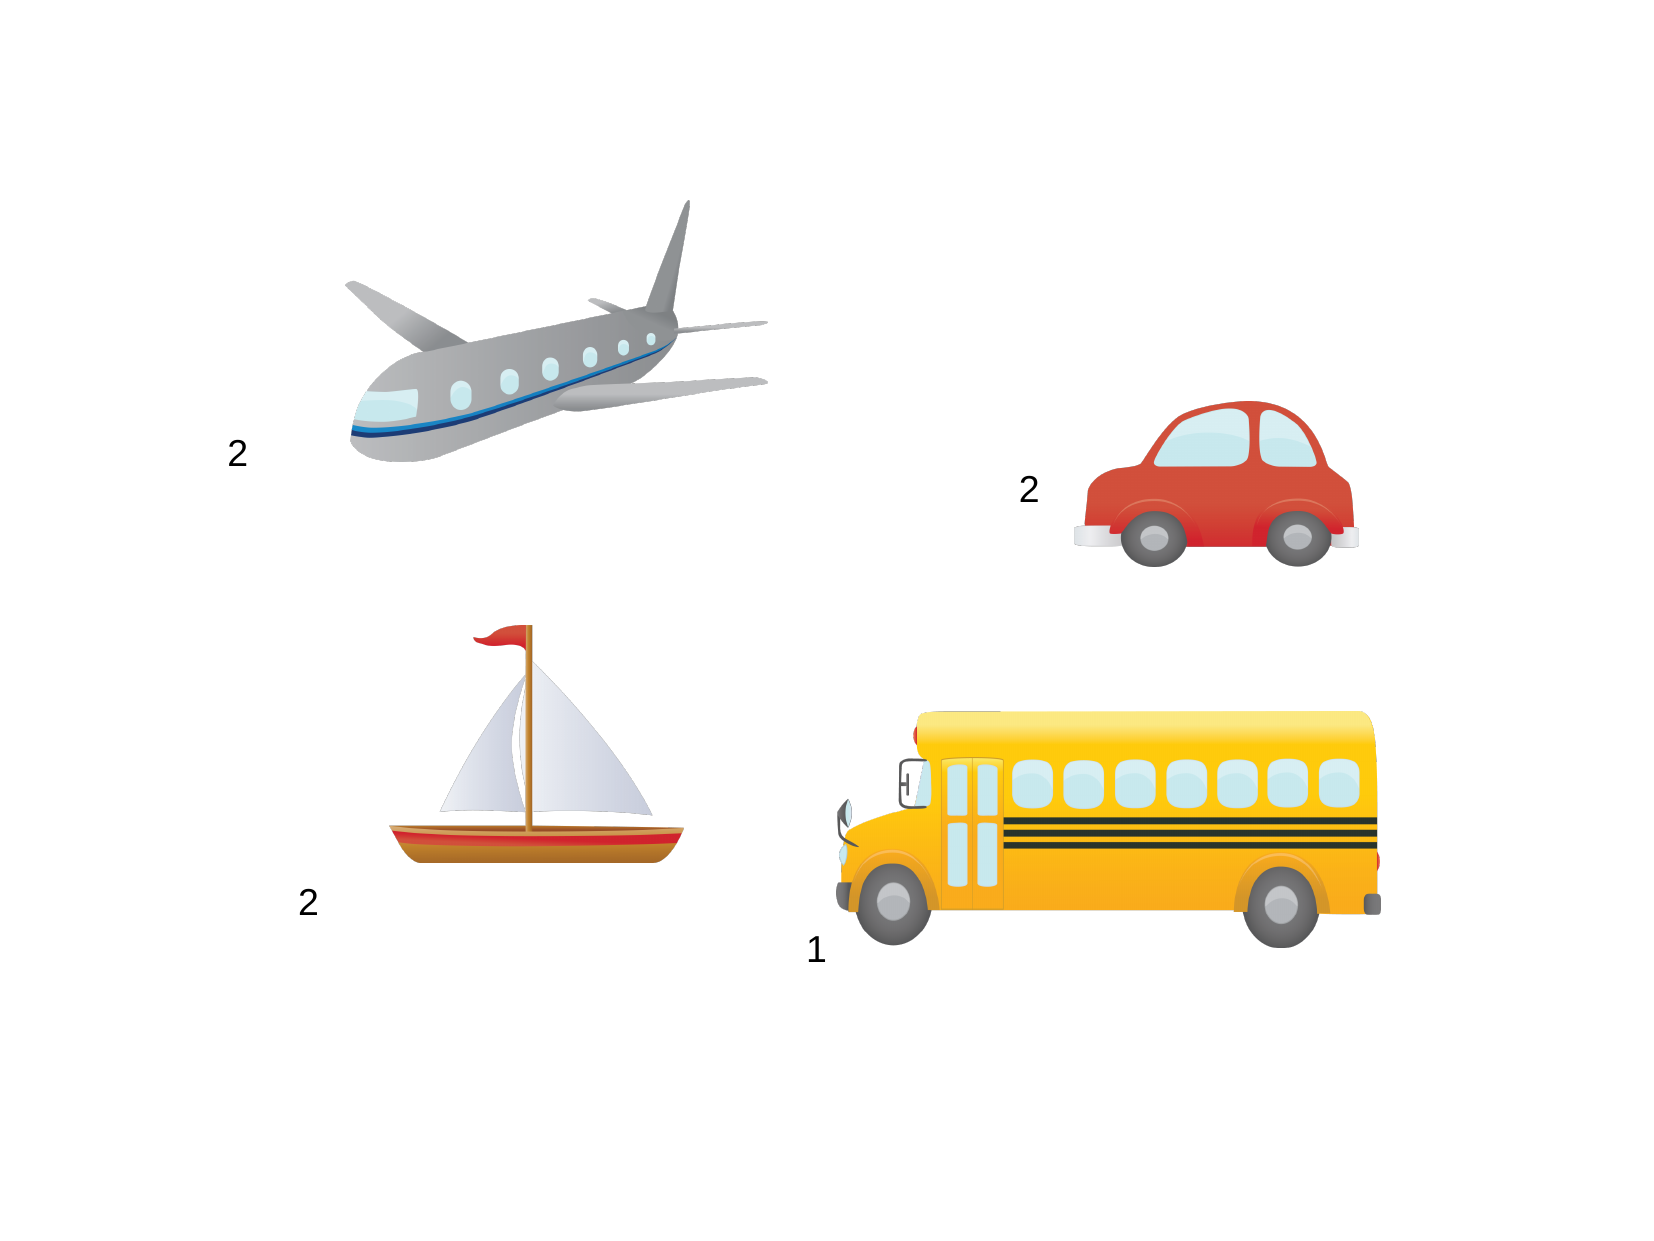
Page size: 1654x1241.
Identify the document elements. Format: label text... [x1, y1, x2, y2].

text_box 2 [283, 874, 334, 931]
text_box 2 [212, 425, 263, 483]
picture [345, 200, 768, 462]
text_box 2 [1003, 460, 1055, 518]
text_box 1 [791, 921, 842, 979]
picture [836, 711, 1381, 948]
picture [389, 625, 684, 863]
picture [1074, 401, 1359, 567]
